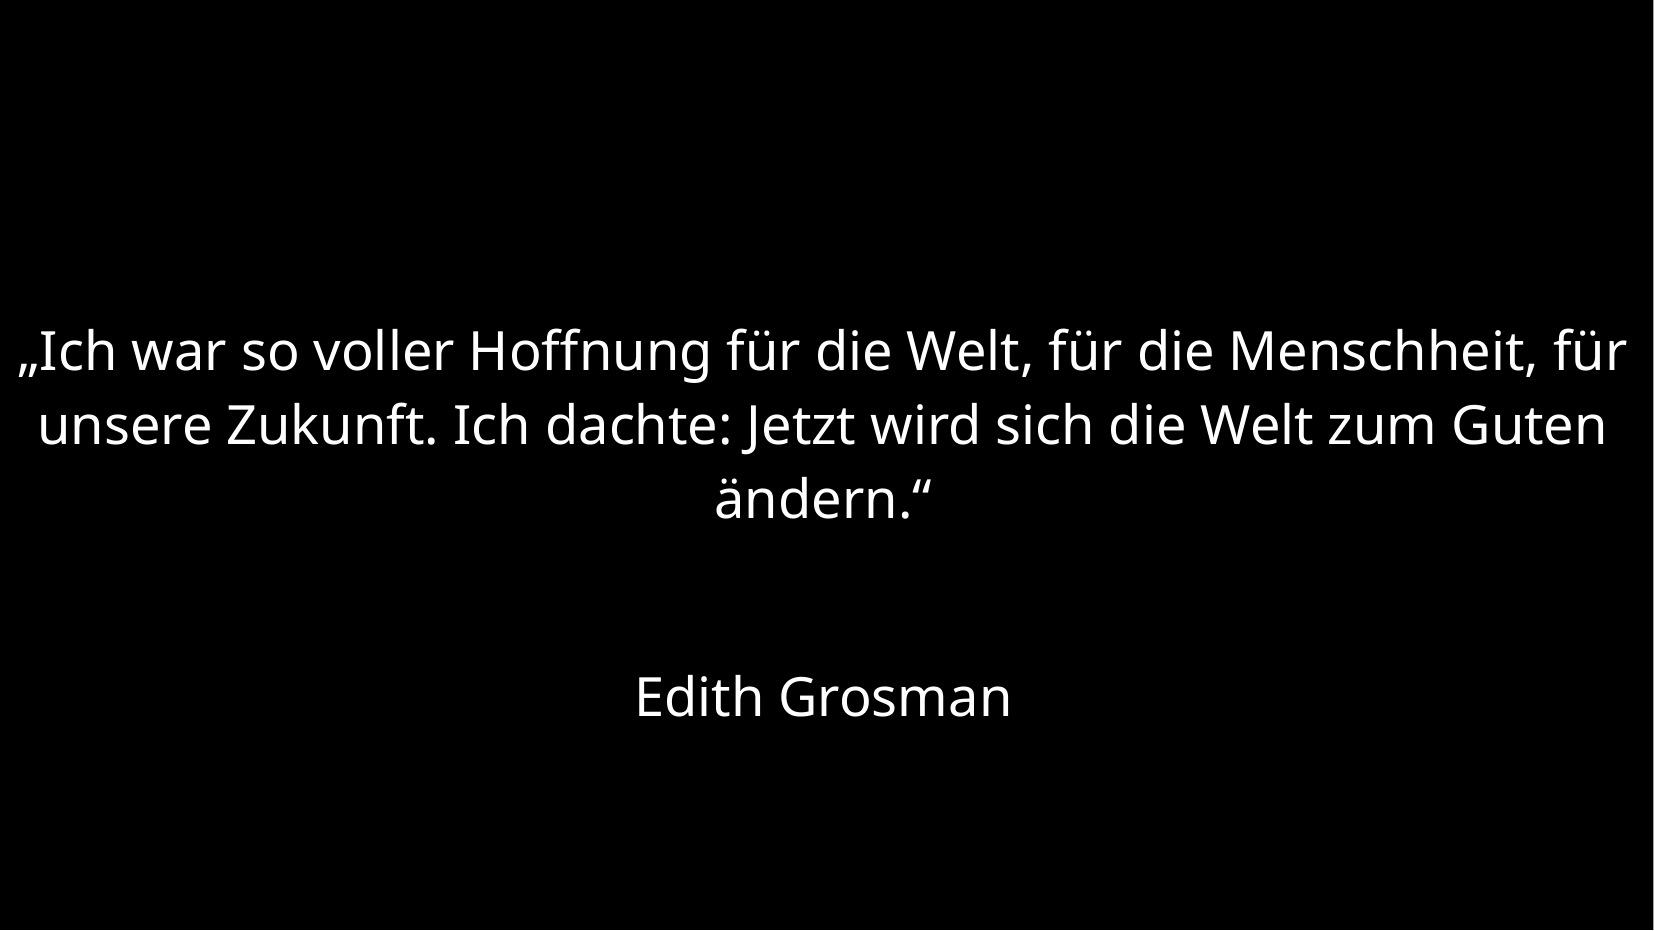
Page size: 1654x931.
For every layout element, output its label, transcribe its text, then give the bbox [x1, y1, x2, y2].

text_box „Ich war so voller Hoffnung für die Welt, für die Menschheit, für unsere Zukunft. Ich dachte: Jetzt wird sich die Welt zum Guten ändern.“ Edith Grosman [0, 206, 1654, 848]
